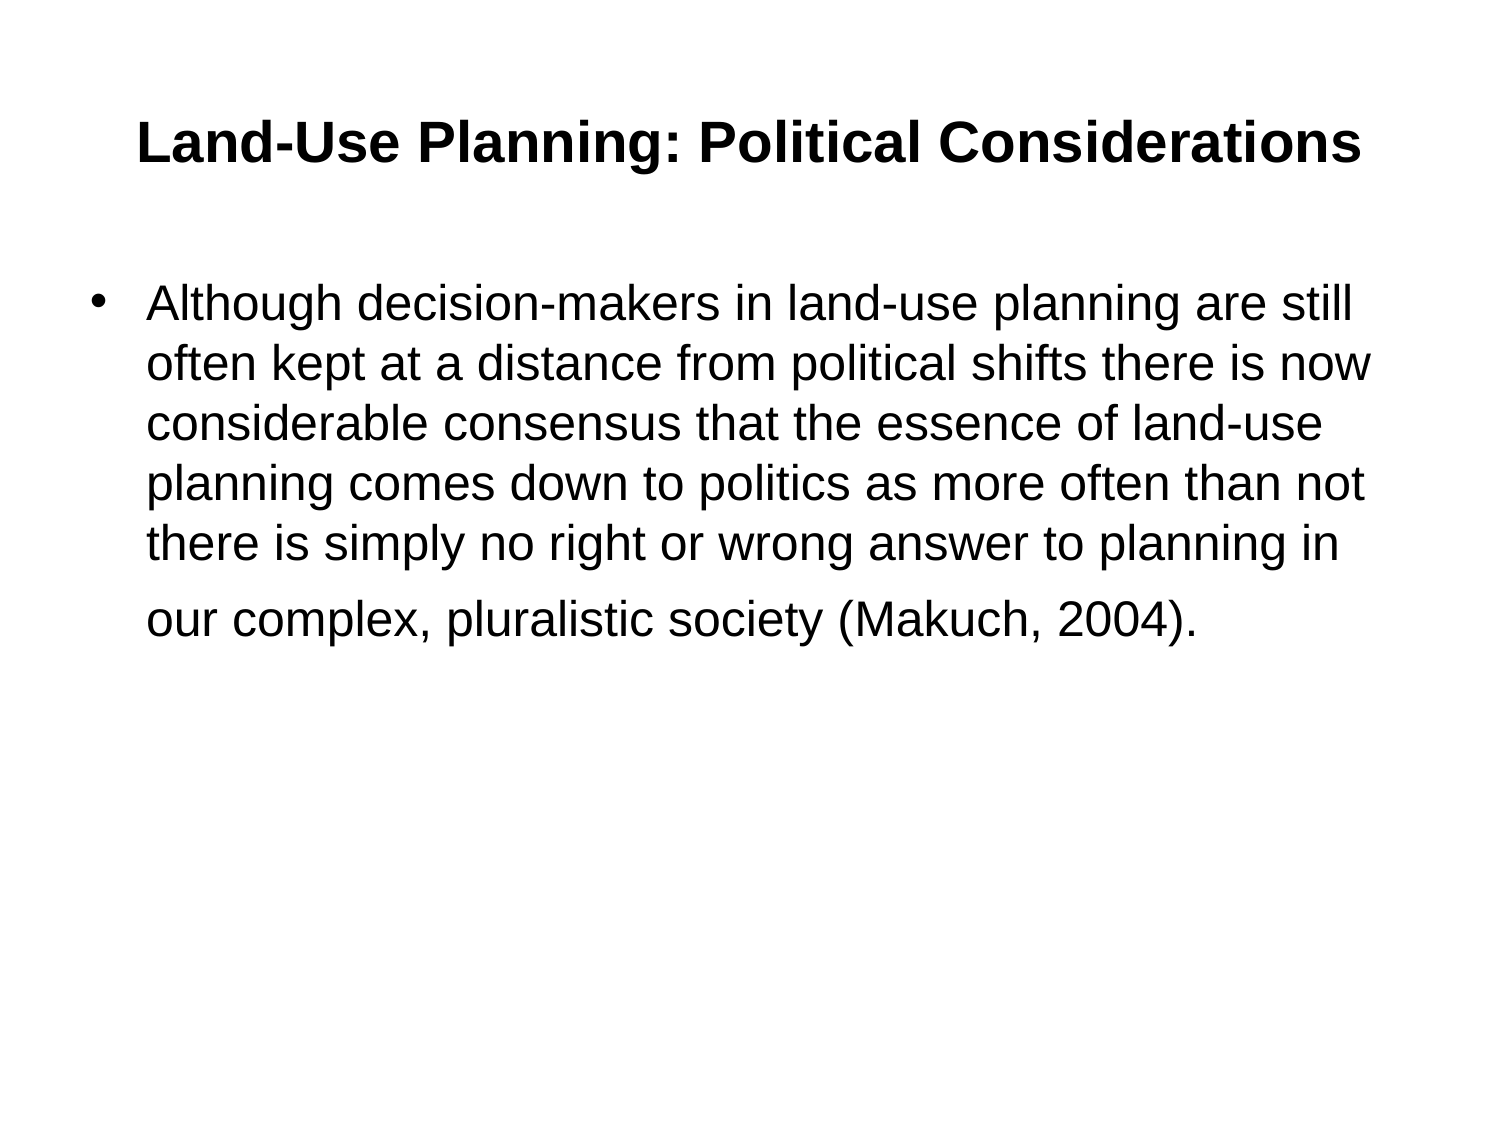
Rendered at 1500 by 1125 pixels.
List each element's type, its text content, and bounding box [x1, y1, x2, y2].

list Although decision-makers in land-use planning are still often kept at a distance from political shifts there is now considerable consensus that the essence of land-use planning comes down to politics as more often than not there is simply no right or wrong answer to planning in our complex, pluralistic society (Makuch, 2004). [75, 262, 1426, 1005]
title Land-Use Planning: Political Considerations [75, 45, 1426, 233]
